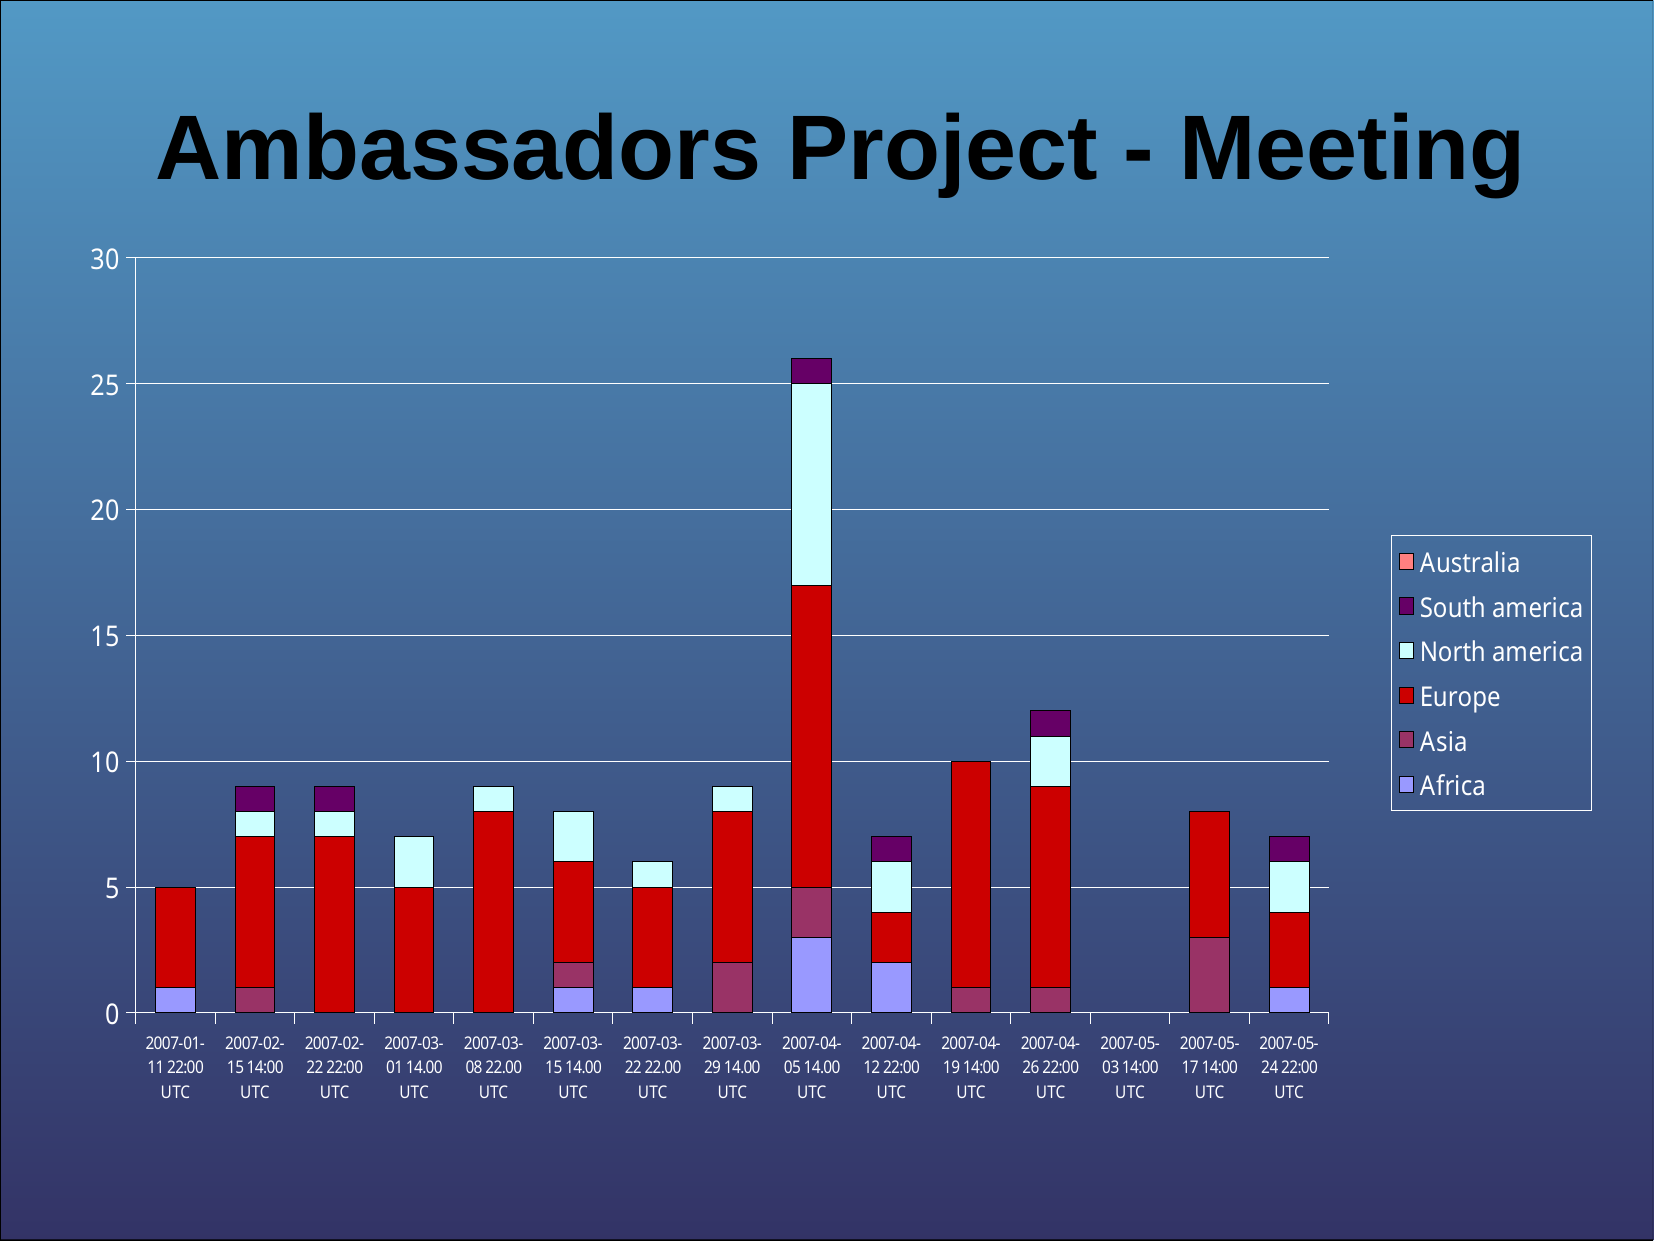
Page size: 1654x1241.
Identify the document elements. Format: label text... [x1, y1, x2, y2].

title Ambassadors Project - Meeting [59, 88, 1624, 206]
text_box [0, 0, 1653, 1241]
chart [59, 206, 1625, 1123]
